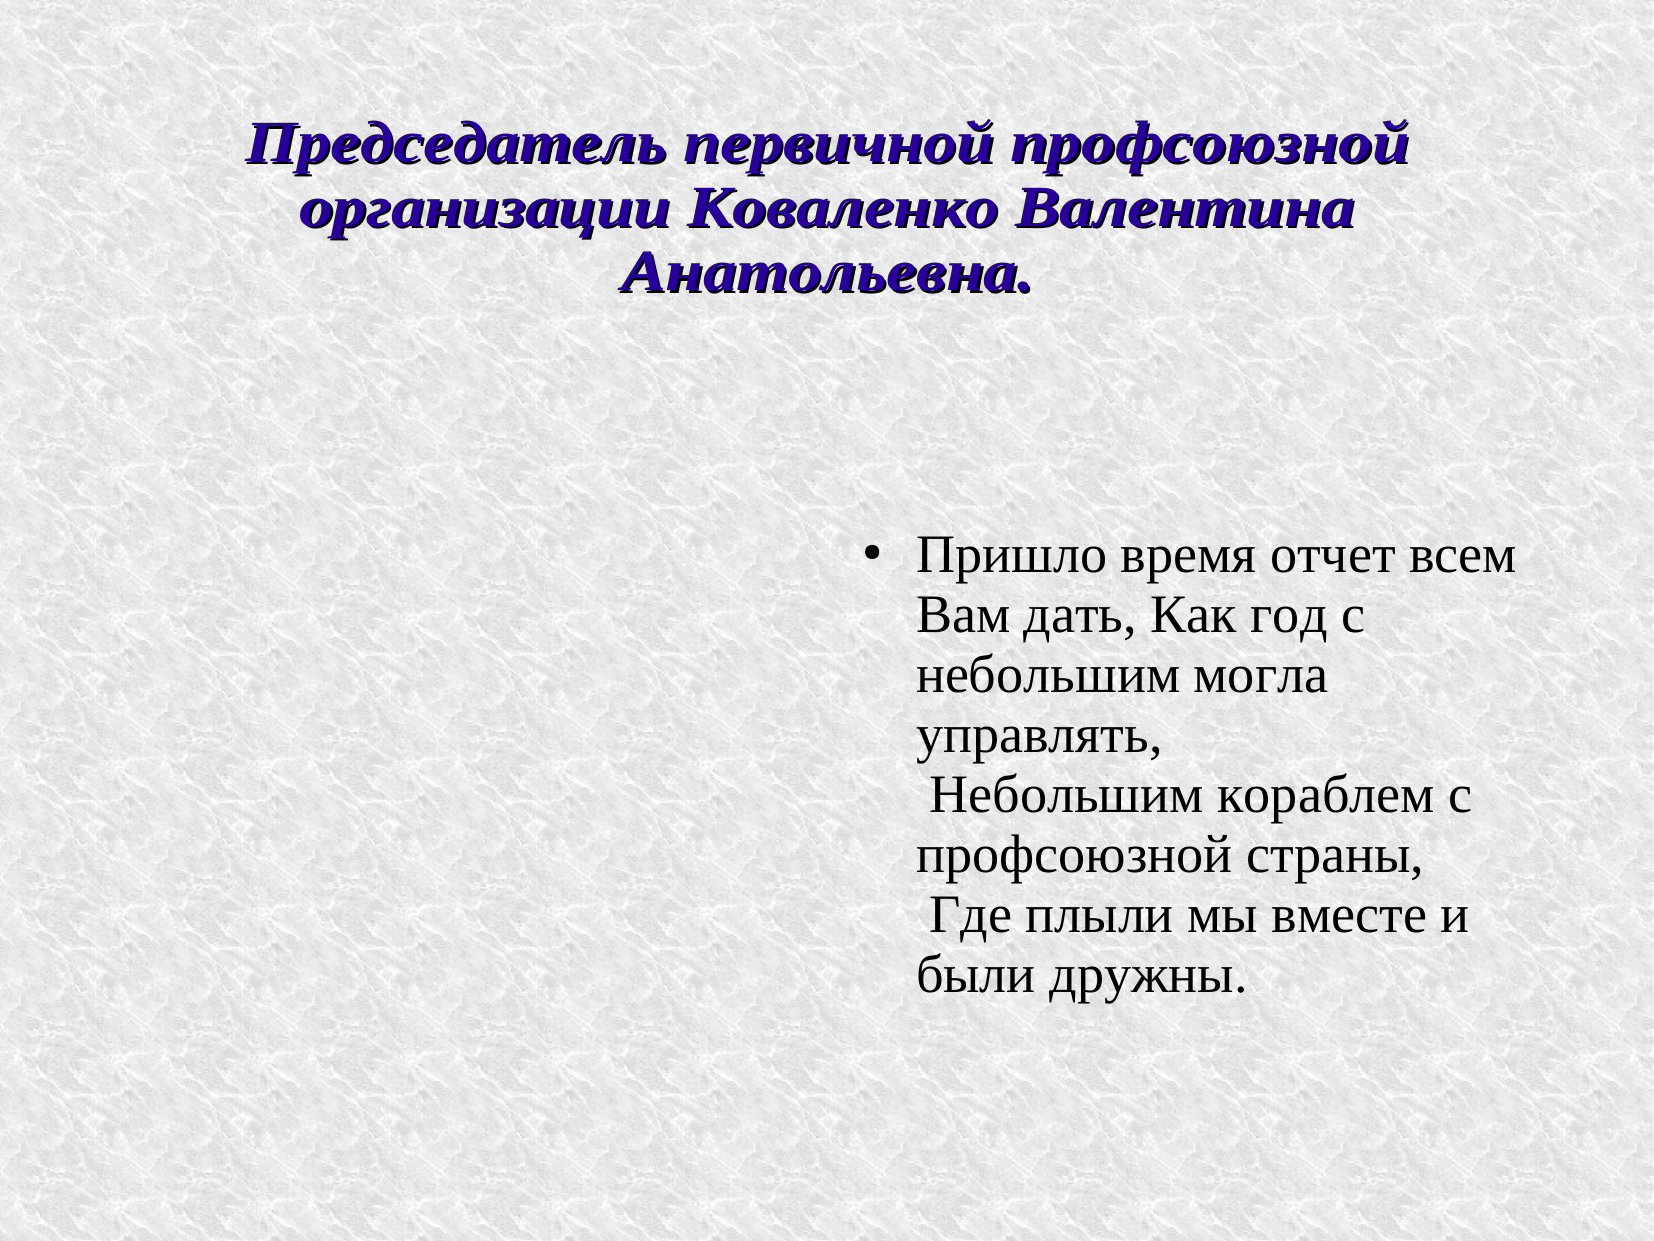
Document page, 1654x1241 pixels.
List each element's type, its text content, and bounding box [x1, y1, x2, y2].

list Пришло время отчет всем Вам дать, Как год с небольшим могла управлять, Небольшим кораблем с профсоюзной страны, Где плыли мы вместе и были дружны. [845, 344, 1535, 1149]
title Председатель первичной профсоюзной организации Коваленко Валентина Анатольевна. [121, 102, 1534, 311]
picture [0, 0, 1654, 1241]
